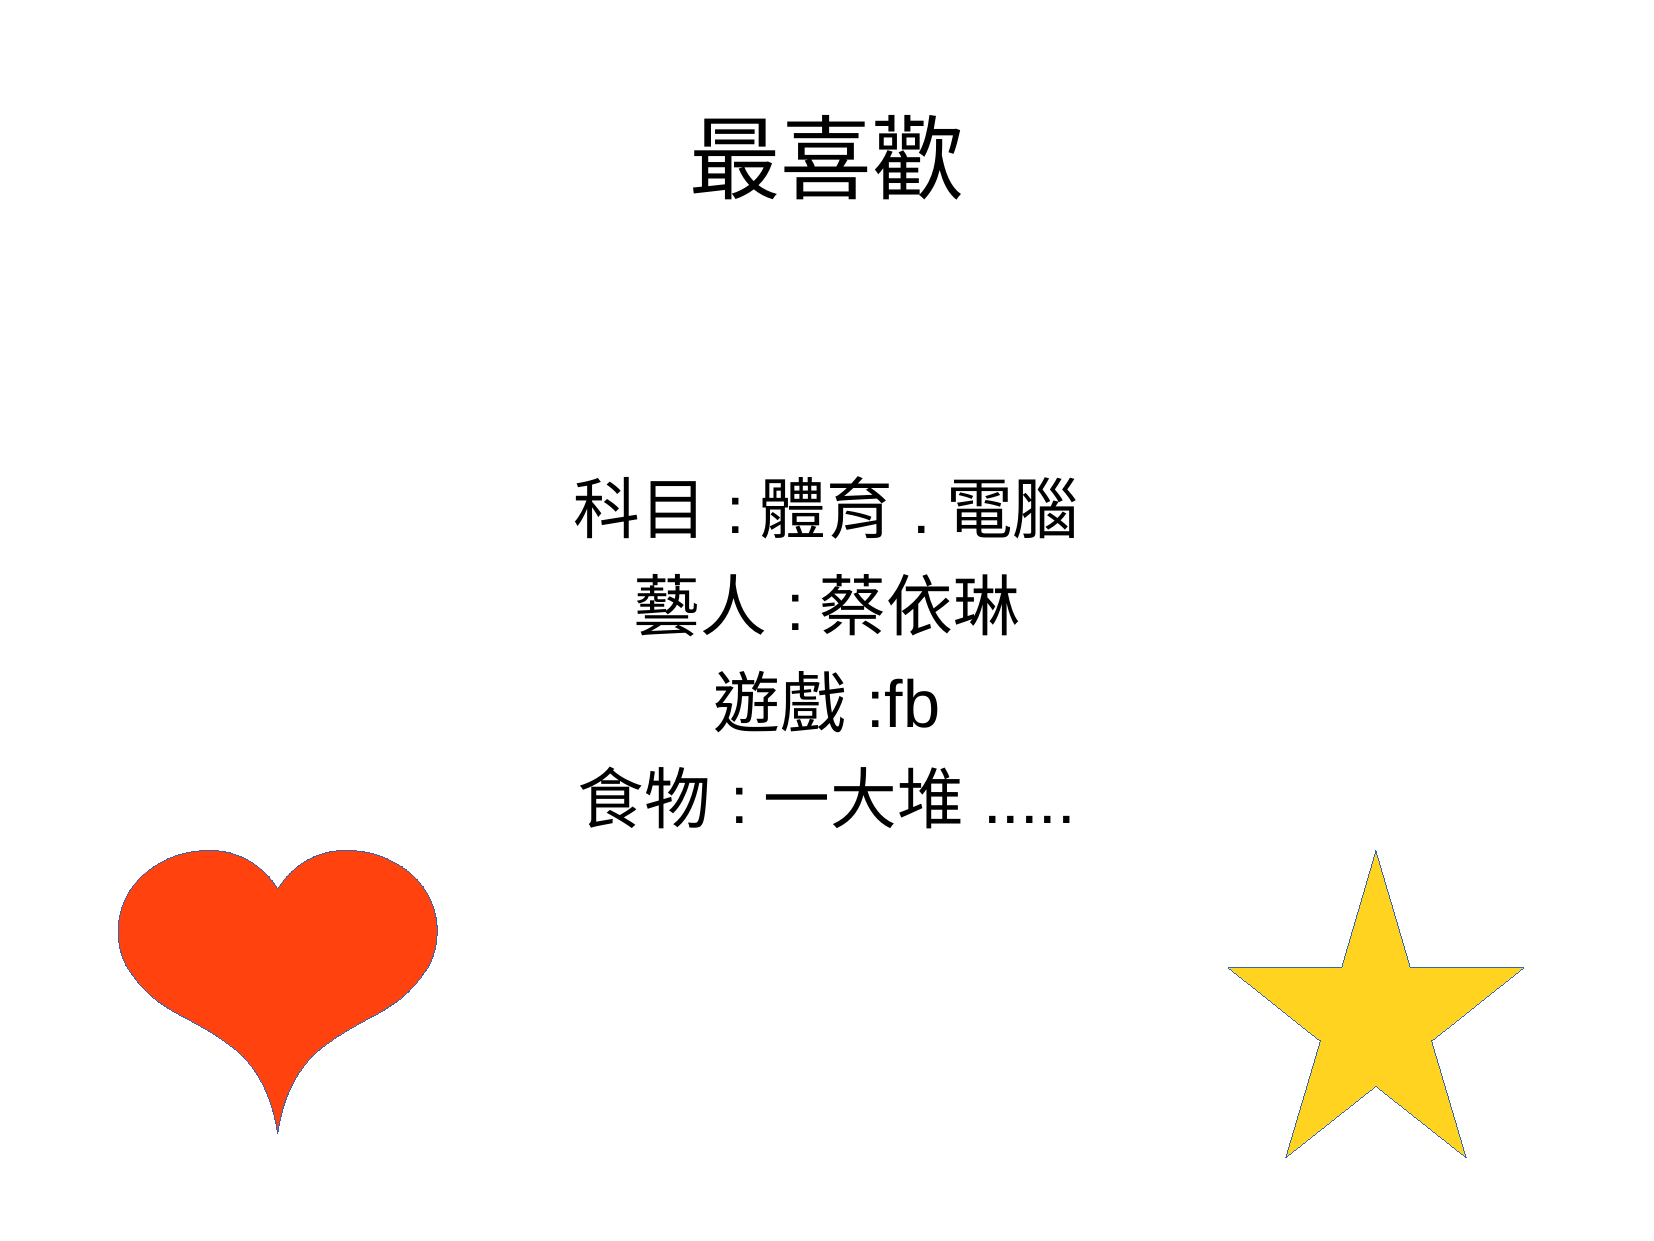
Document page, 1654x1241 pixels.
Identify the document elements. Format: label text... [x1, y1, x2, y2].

text_box [118, 850, 438, 1134]
title 最喜歡 [82, 49, 1571, 257]
text_box [1228, 850, 1524, 1158]
text_box 科目:體育.電腦 藝人:蔡依琳 遊戲:fb 食物:一大堆..... [82, 290, 1571, 1010]
